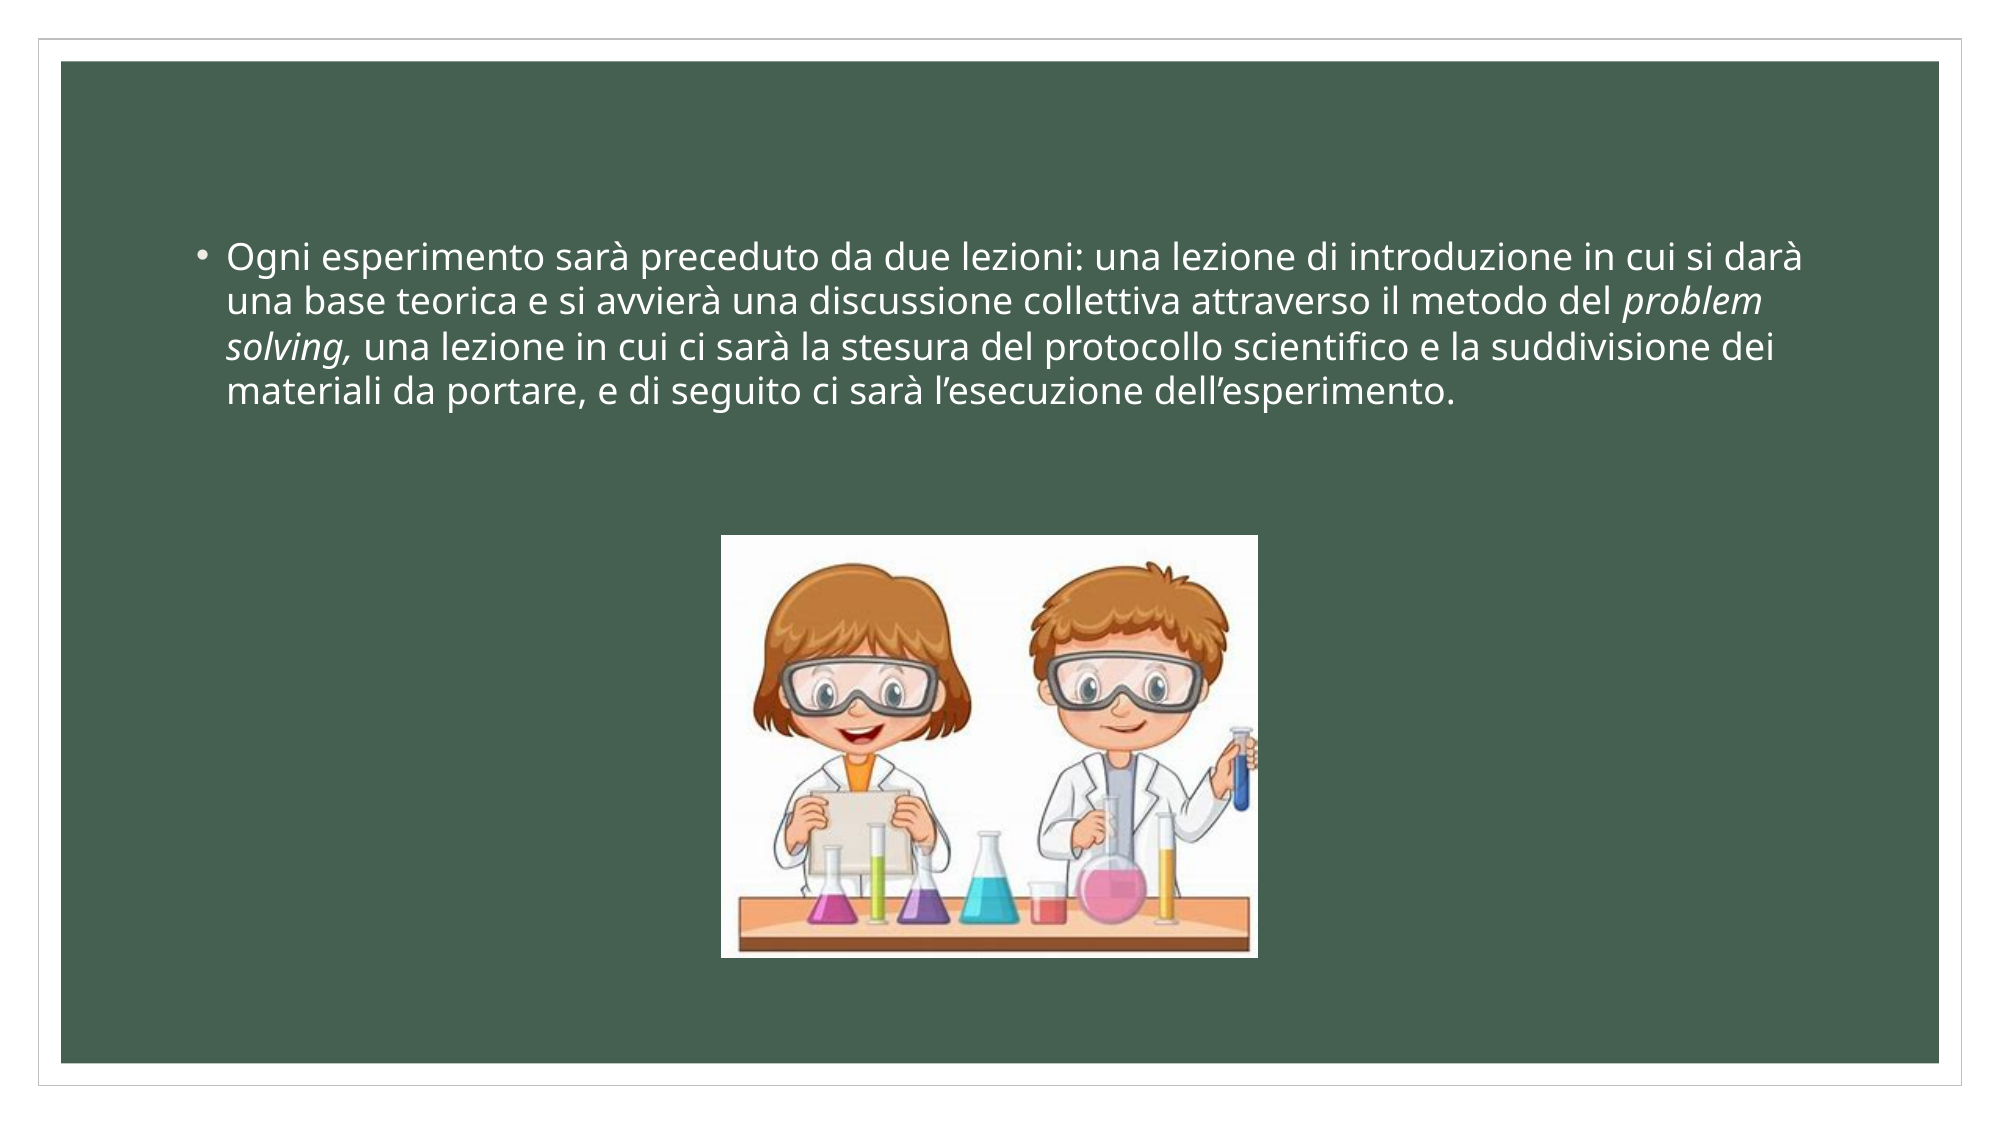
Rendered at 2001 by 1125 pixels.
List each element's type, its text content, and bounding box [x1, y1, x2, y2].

list Ogni esperimento sarà preceduto da due lezioni: una lezione di introduzione in cui si darà una base teorica e si avvierà una discussione collettiva attraverso il metodo del problem solving, una lezione in cui ci sarà la stesura del protocollo scientifico e la suddivisione dei materiali da portare, e di seguito ci sarà l’esecuzione dell’esperimento. [181, 224, 1832, 870]
picture [721, 535, 1258, 958]
